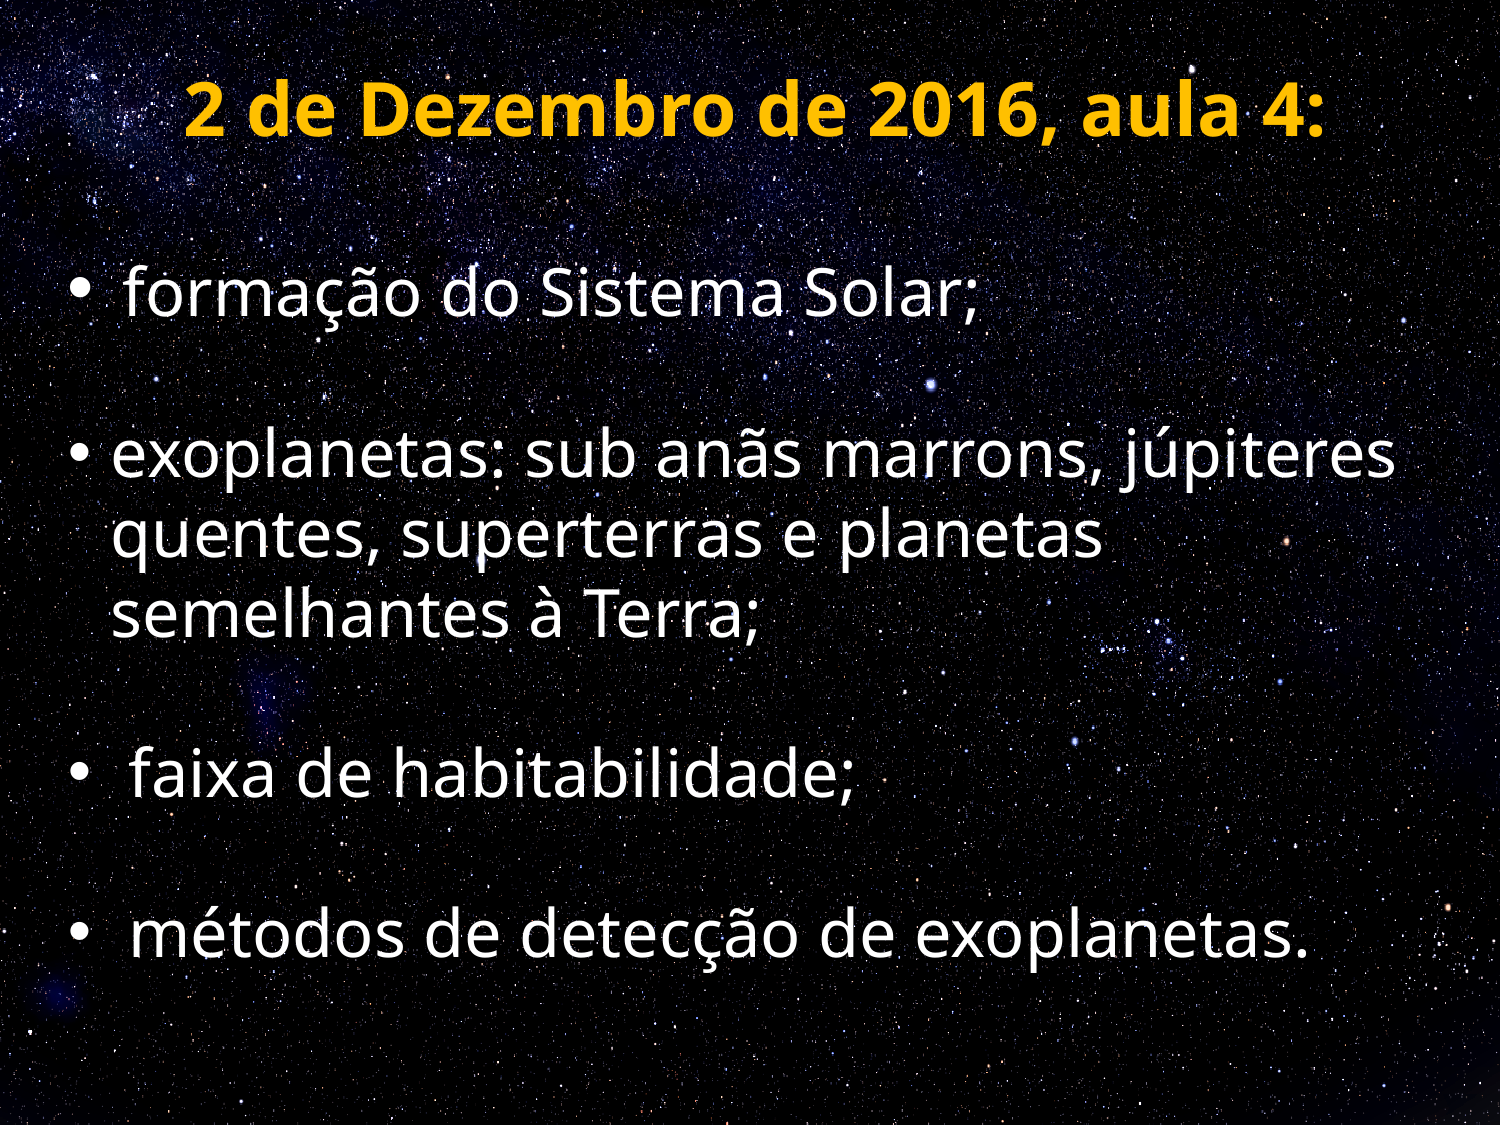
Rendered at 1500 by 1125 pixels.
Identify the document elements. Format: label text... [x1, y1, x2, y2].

picture [0, 0, 1500, 1125]
text_box 2 de Dezembro de 2016, aula 4: formação do Sistema Solar; exoplanetas: sub anãs marrons, júpiteres quentes, superterras e planetas semelhantes à Terra; faixa de habitabilidade; métodos de detecção de exoplanetas. [53, 53, 1459, 979]
